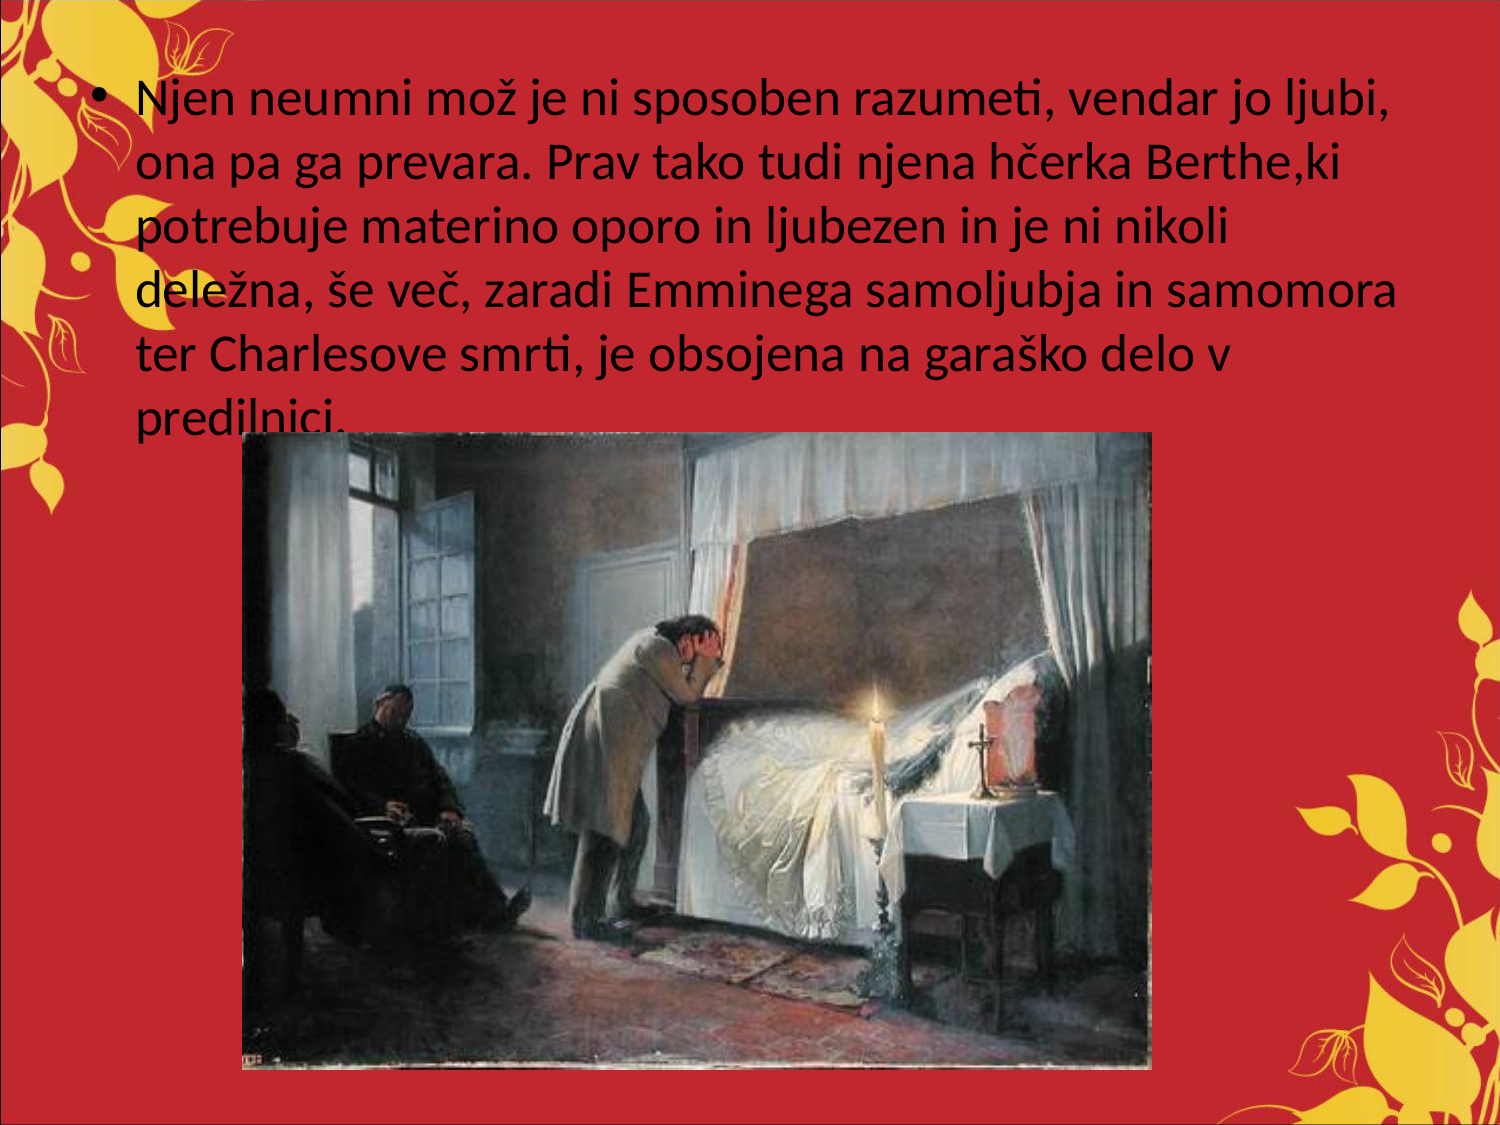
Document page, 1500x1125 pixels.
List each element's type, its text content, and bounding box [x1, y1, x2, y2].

picture [0, 0, 1500, 1125]
list Njen neumni mož je ni sposoben razumeti, vendar jo ljubi, ona pa ga prevara. Prav tako tudi njena hčerka Berthe,ki potrebuje materino oporo in ljubezen in je ni nikoli deležna, še več, zaradi Emminega samoljubja in samomora ter Charlesove smrti, je obsojena na garaško delo v predilnici. [75, 54, 1425, 457]
